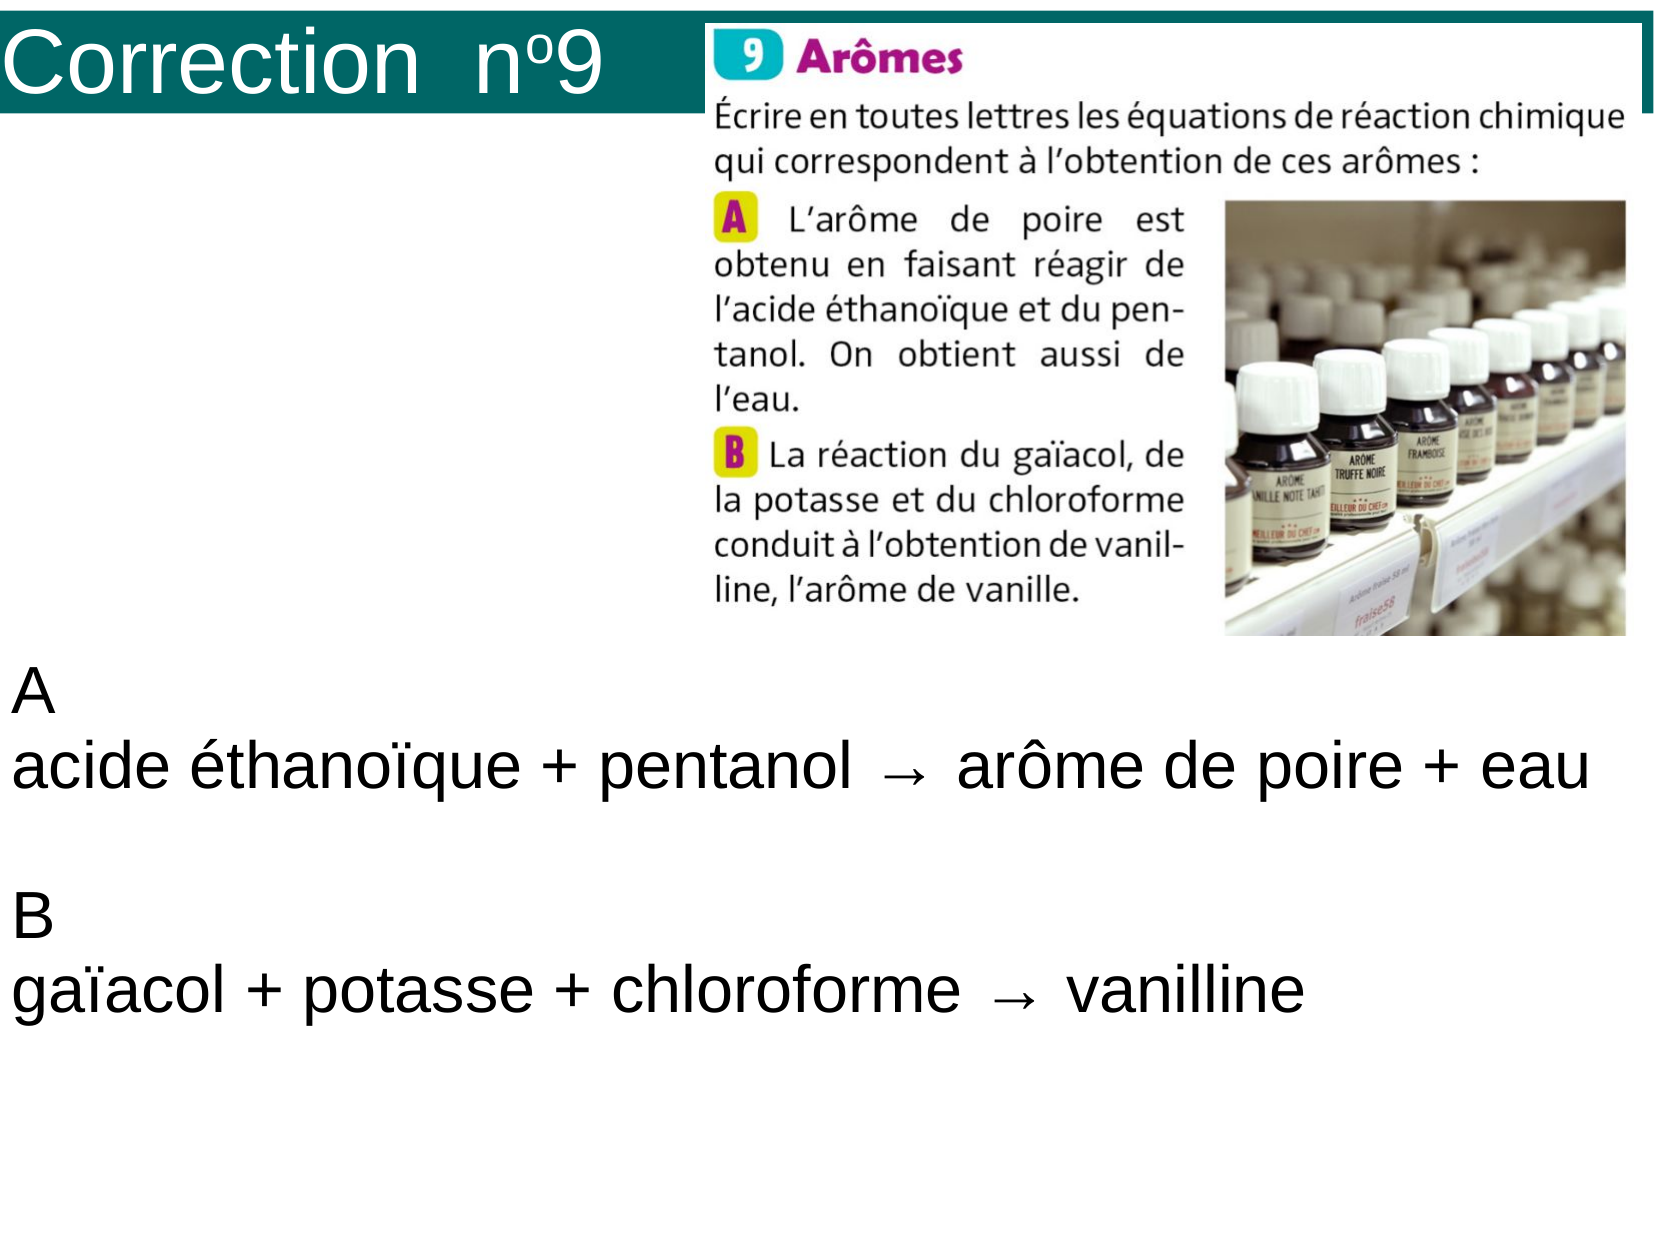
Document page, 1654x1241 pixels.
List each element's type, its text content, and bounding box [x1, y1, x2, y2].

subtitle A acide éthanoïque + pentanol → arôme de poire + eau B gaïacol + potasse + chloroforme → vanilline [11, 129, 1642, 1229]
picture [705, 23, 1642, 636]
title Correction no9 [0, 10, 1654, 114]
